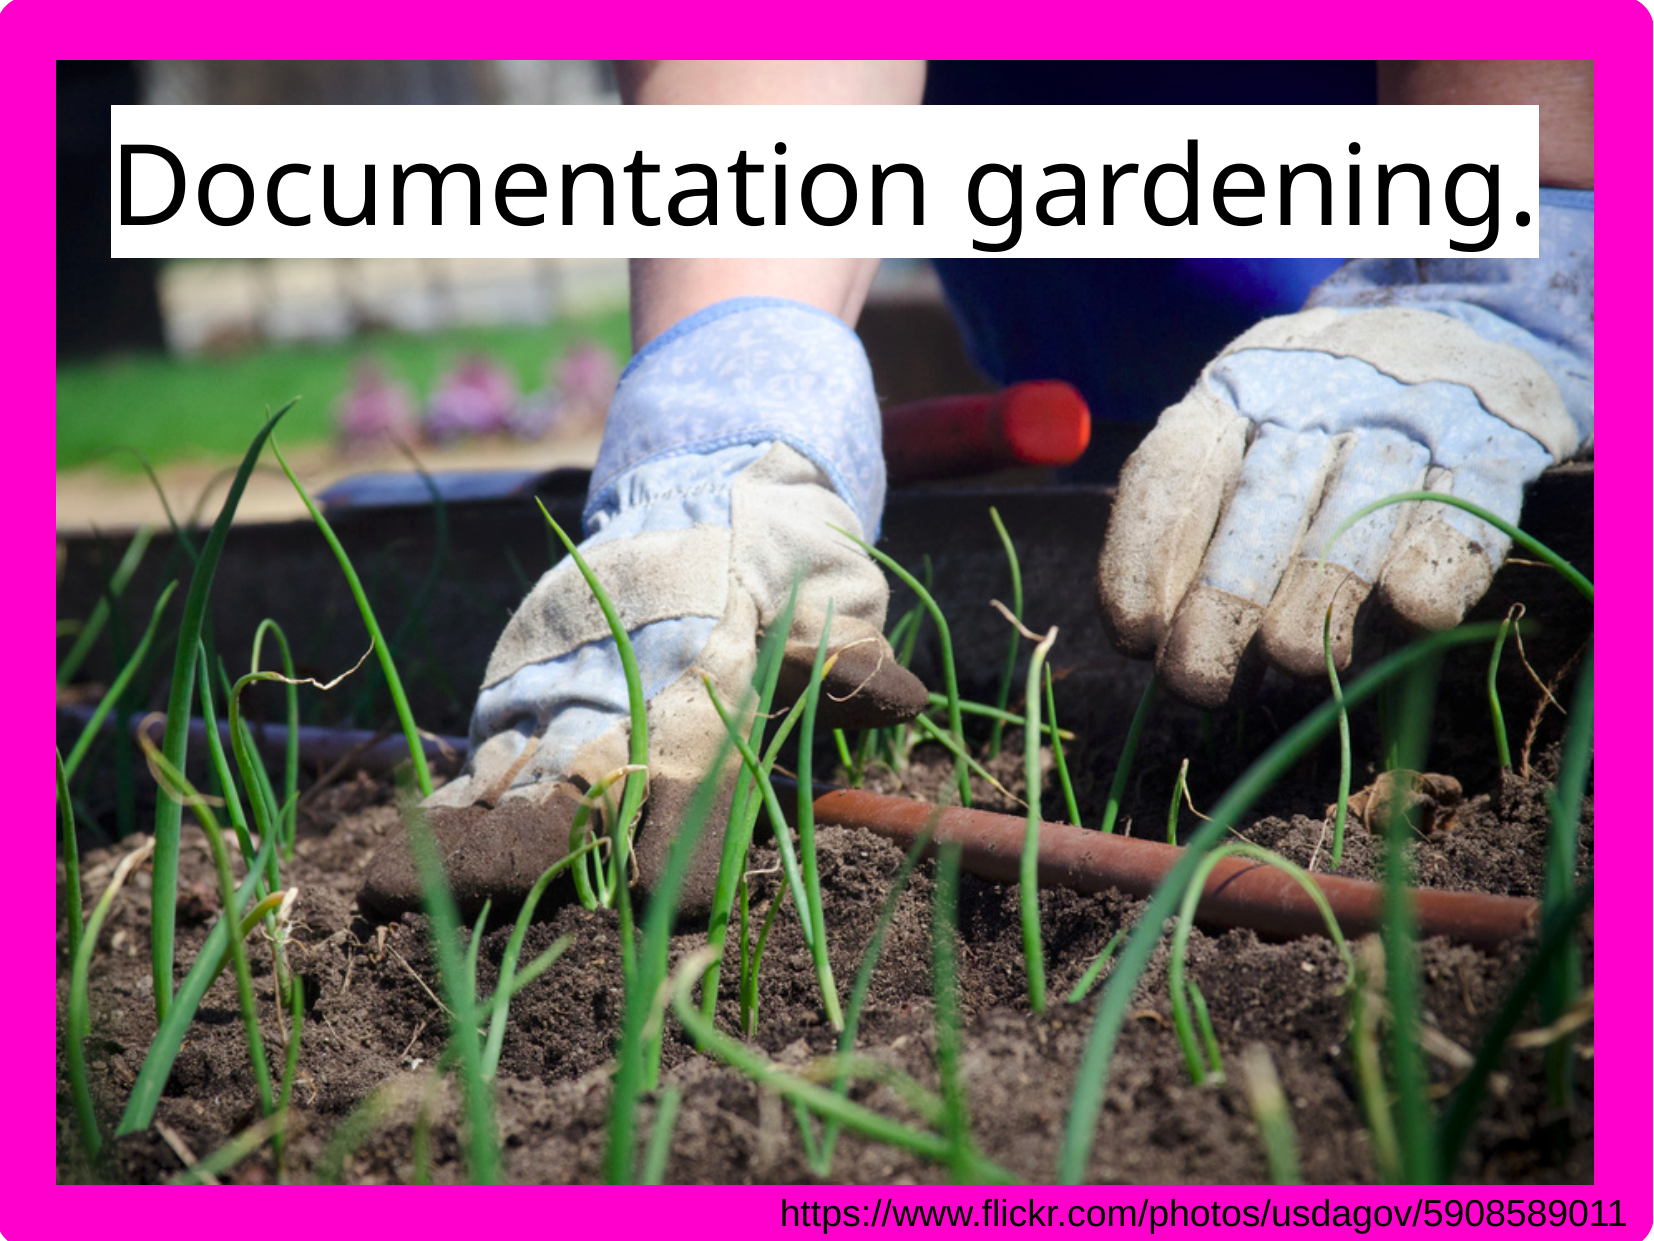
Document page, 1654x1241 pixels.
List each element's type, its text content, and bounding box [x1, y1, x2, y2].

picture [56, 367, 1594, 1186]
title Documentation gardening. [45, 0, 1606, 367]
text_box https://www.flickr.com/photos/usdagov/5908589011 [765, 1185, 1646, 1241]
